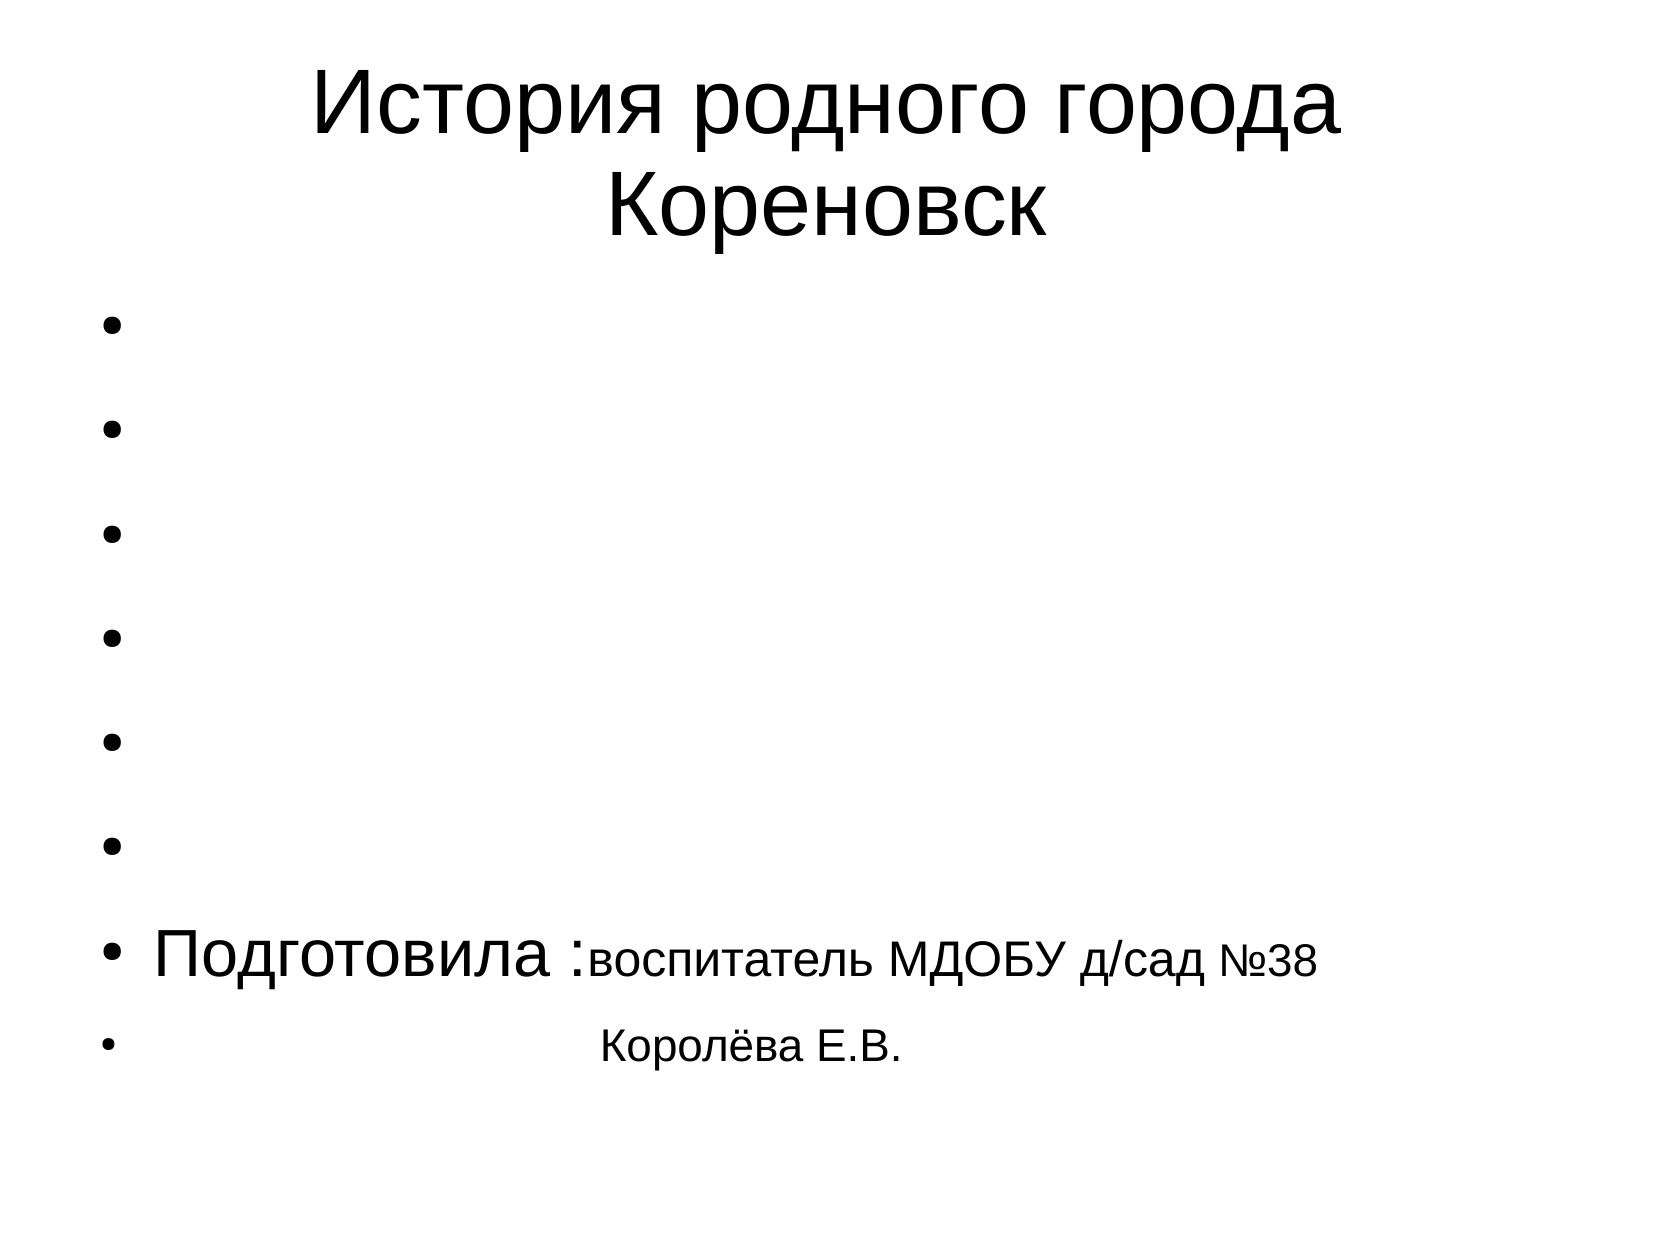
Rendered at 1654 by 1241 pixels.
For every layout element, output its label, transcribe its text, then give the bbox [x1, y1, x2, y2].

title История родного города Кореновск [82, 49, 1571, 257]
list Подготовила :воспитатель МДОБУ д/сад №38 Королёва Е.В. [82, 290, 1571, 1109]
